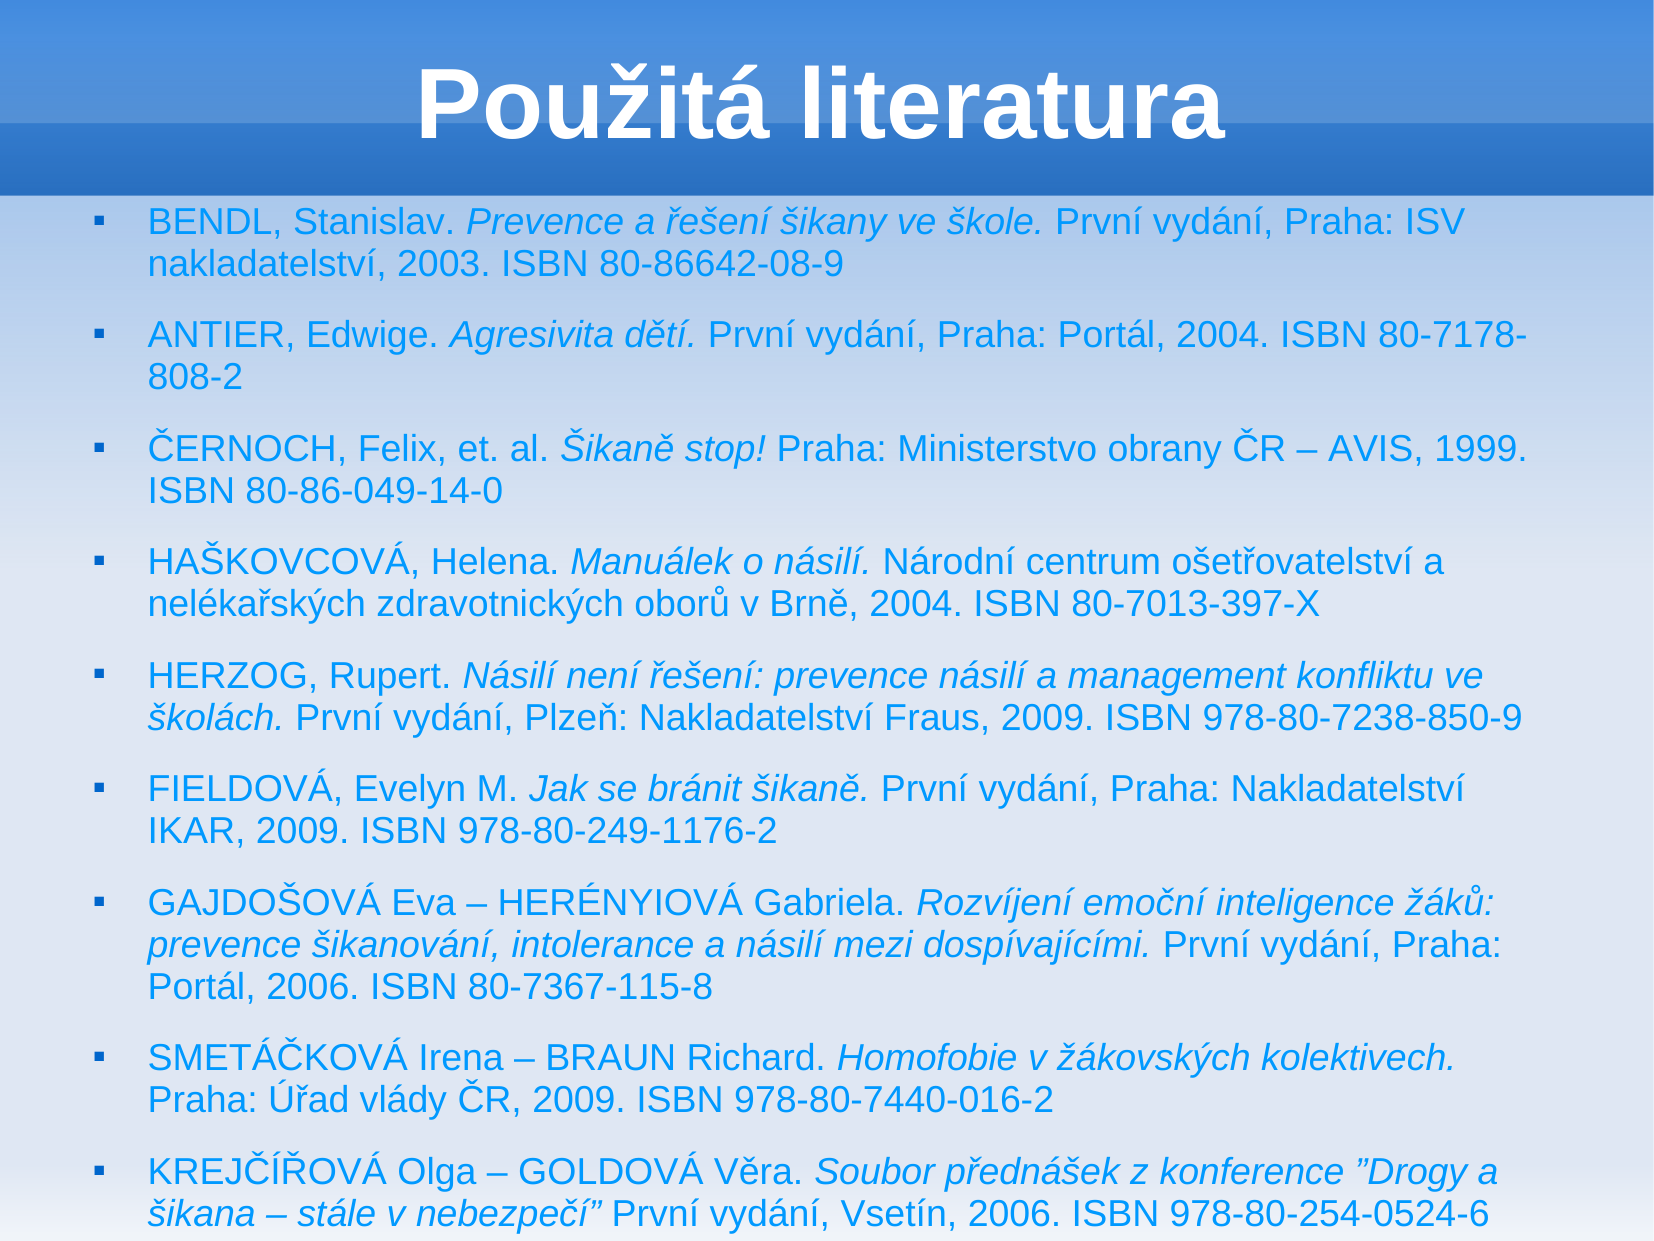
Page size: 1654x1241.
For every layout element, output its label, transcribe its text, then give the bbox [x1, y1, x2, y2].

picture [0, 0, 1654, 1241]
list BENDL, Stanislav. Prevence a řešení šikany ve škole. První vydání, Praha: ISV nakladatelství, 2003. ISBN 80-86642-08-9 ANTIER, Edwige. Agresivita dětí. První vydání, Praha: Portál, 2004. ISBN 80-7178-808-2 ČERNOCH, Felix, et. al. Šikaně stop! Praha: Ministerstvo obrany ČR – AVIS, 1999. ISBN 80-86-049-14-0 HAŠKOVCOVÁ, Helena. Manuálek o násilí. Národní centrum ošetřovatelství a nelékařských zdravotnických oborů v Brně, 2004. ISBN 80-7013-397-X HERZOG, Rupert. Násilí není řešení: prevence násilí a management konfliktu ve školách. První vydání, Plzeň: Nakladatelství Fraus, 2009. ISBN 978-80-7238-850-9 FIELDOVÁ, Evelyn M. Jak se bránit šikaně. První vydání, Praha: Nakladatelství IKAR, 2009. ISBN 978-80-249-1176-2 GAJDOŠOVÁ Eva – HERÉNYIOVÁ Gabriela. Rozvíjení emoční inteligence žáků: prevence šikanování, intolerance a násilí mezi dospívajícími. První vydání, Praha: Portál, 2006. ISBN 80-7367-115-8 SMETÁČKOVÁ Irena – BRAUN Richard. Homofobie v žákovských kolektivech. Praha: Úřad vlády ČR, 2009. ISBN 978-80-7440-016-2 KREJČÍŘOVÁ Olga – GOLDOVÁ Věra. Soubor přednášek z konference ”Drogy a šikana – stále v nebezpečí” První vydání, Vsetín, 2006. ISBN 978-80-254-0524-6 [76, 200, 1565, 1235]
title Použitá literatura [76, 0, 1565, 200]
